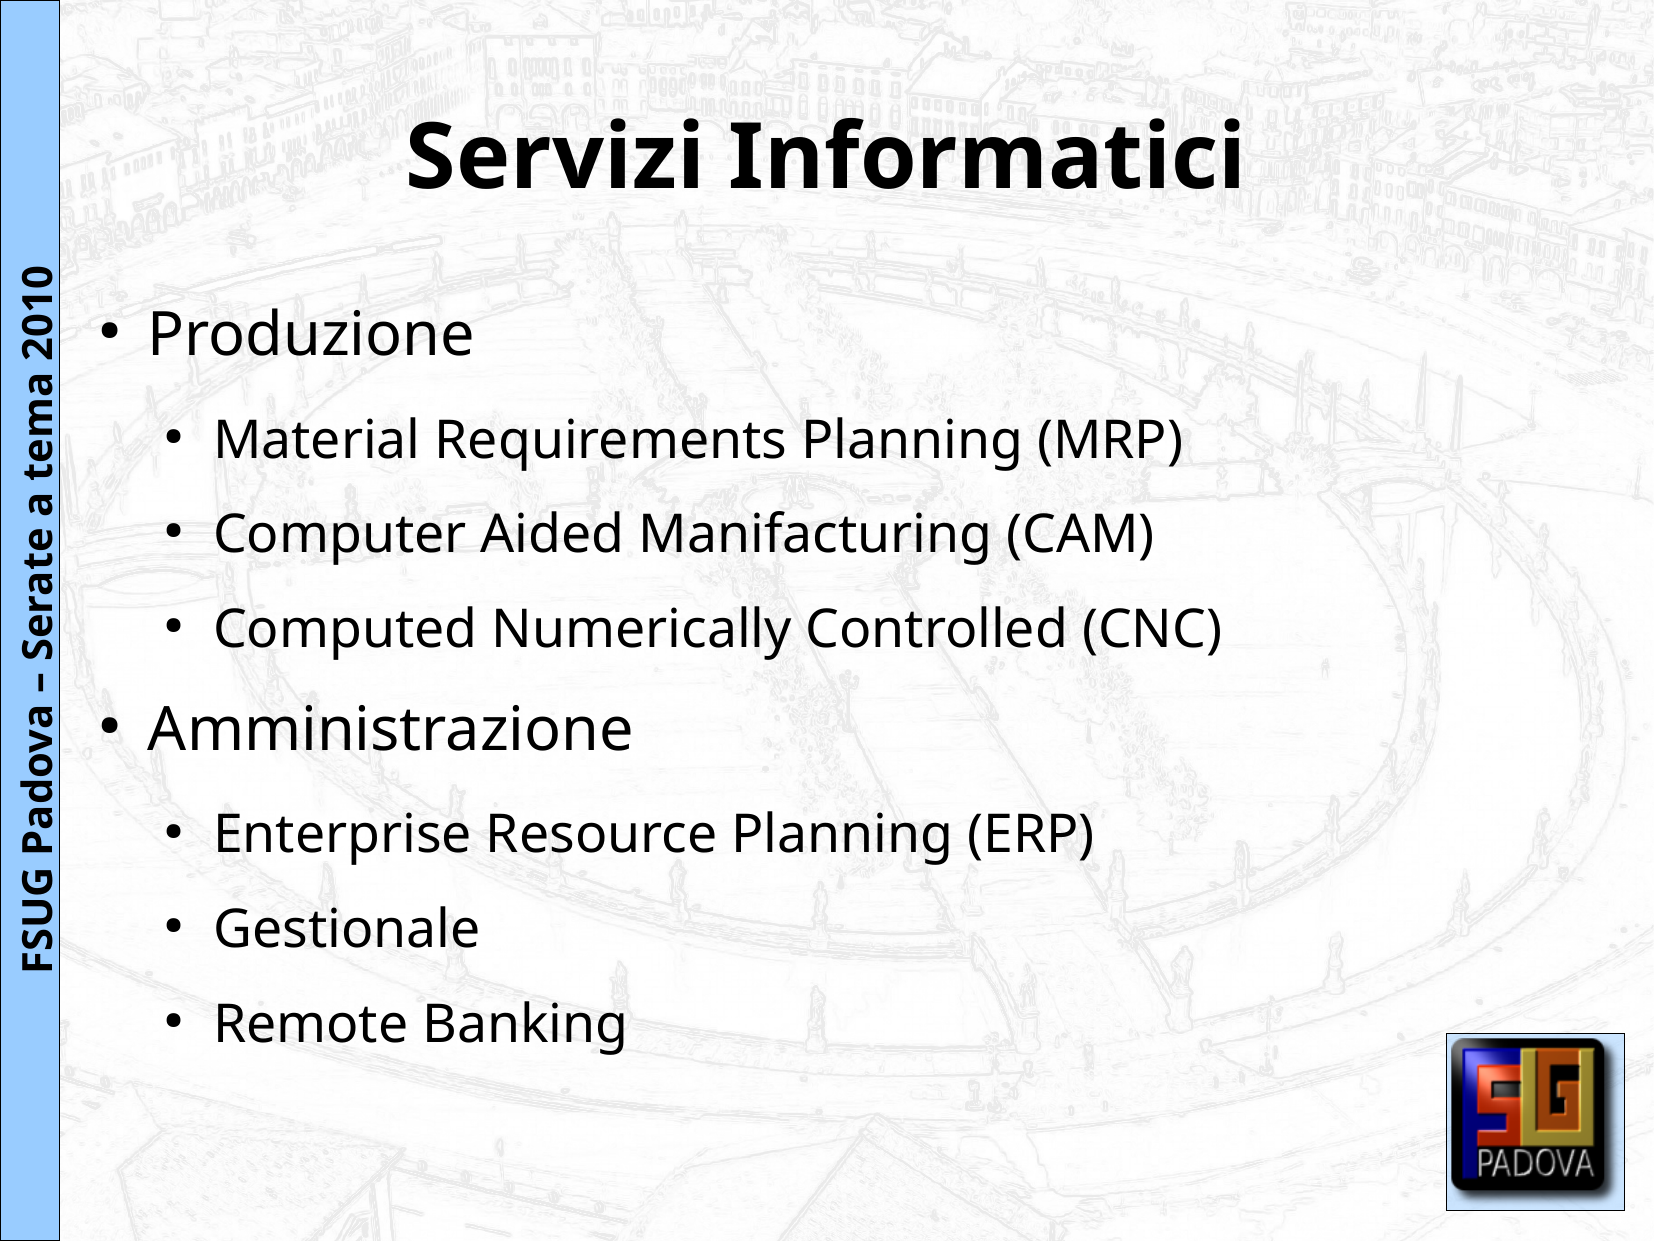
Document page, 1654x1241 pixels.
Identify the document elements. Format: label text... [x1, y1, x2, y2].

picture [60, 0, 1654, 1241]
title Servizi Informatici [82, 49, 1571, 257]
list Produzione Material Requirements Planning (MRP) Computer Aided Manifacturing (CAM) Computed Numerically Controlled (CNC) Amministrazione Enterprise Resource Planning (ERP) Gestionale Remote Banking [82, 290, 1418, 1063]
text_box FSUG Padova – Serate a tema 2010 [0, 0, 60, 1241]
